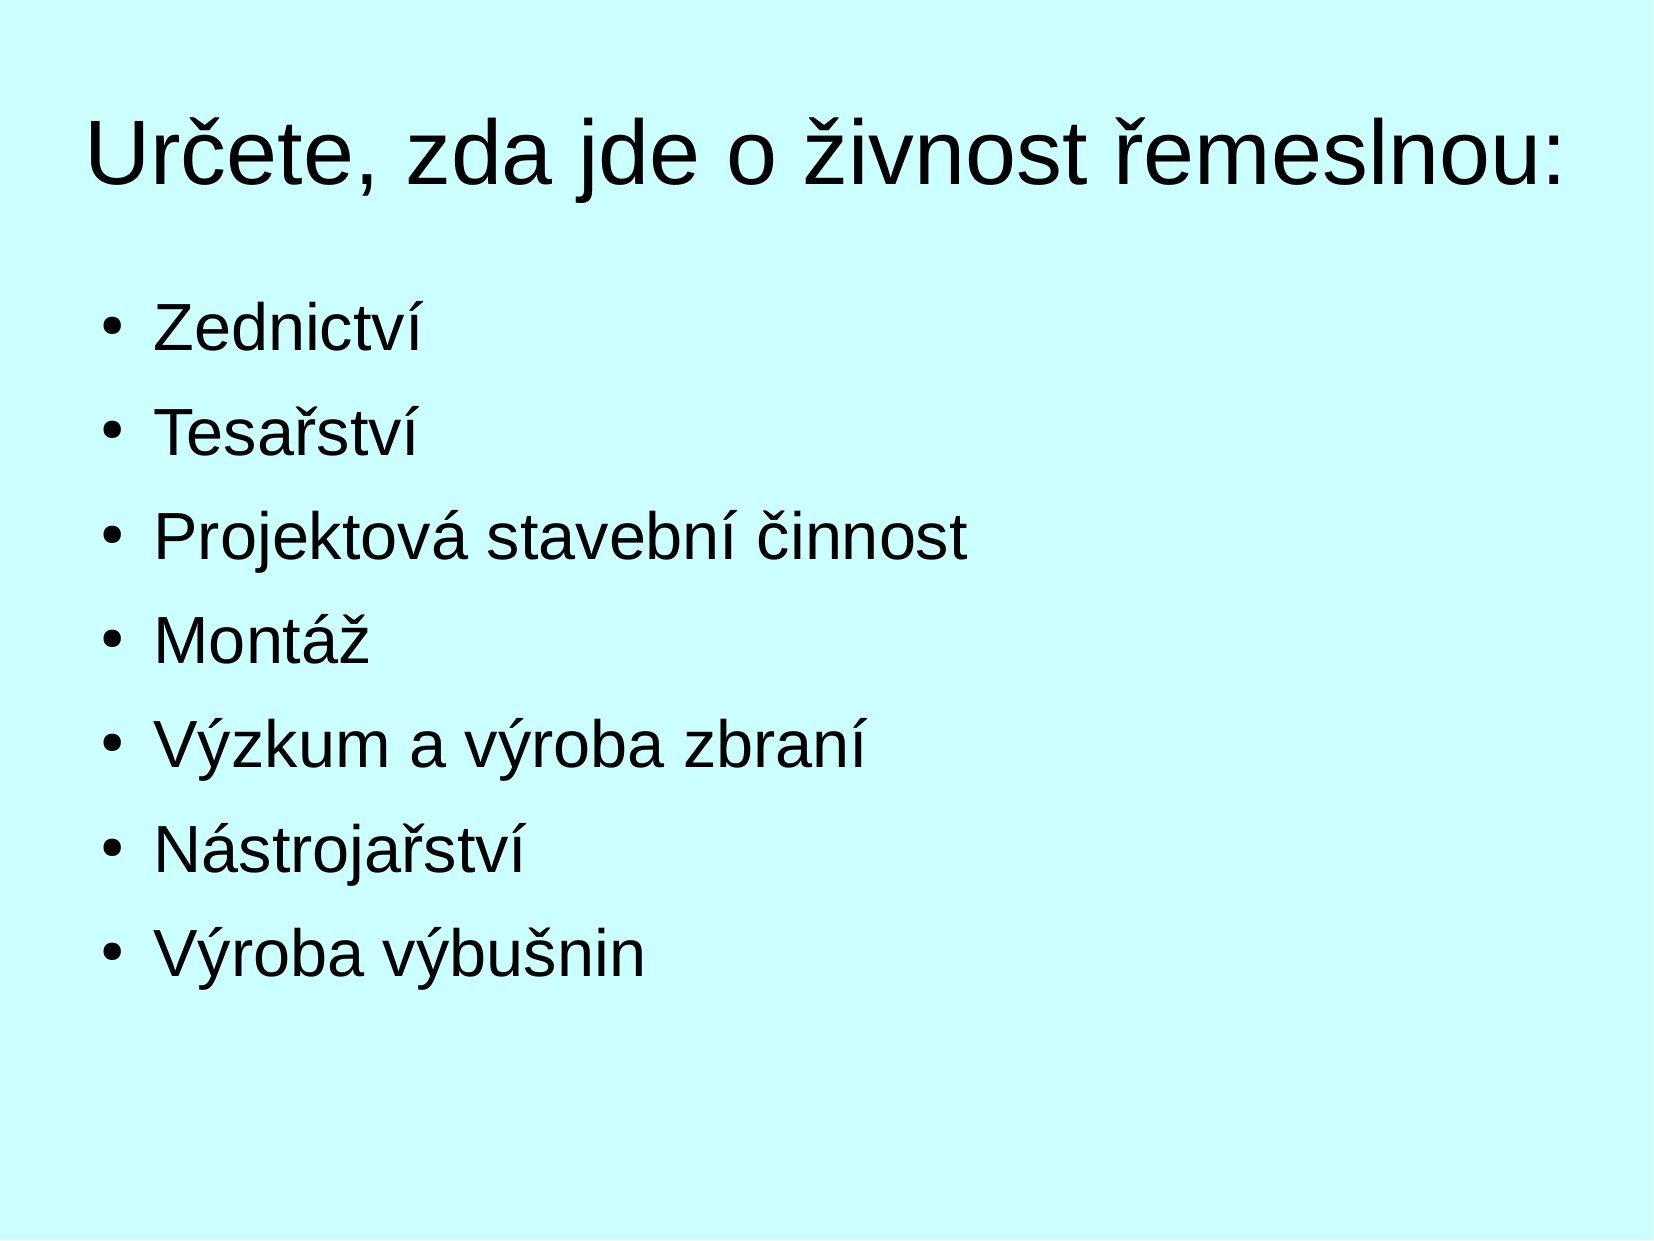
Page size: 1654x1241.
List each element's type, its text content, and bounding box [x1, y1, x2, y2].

title Určete, zda jde o živnost řemeslnou: [82, 49, 1571, 257]
list Zednictví Tesařství Projektová stavební činnost Montáž Výzkum a výroba zbraní Nástrojařství Výroba výbušnin [82, 290, 1571, 1200]
